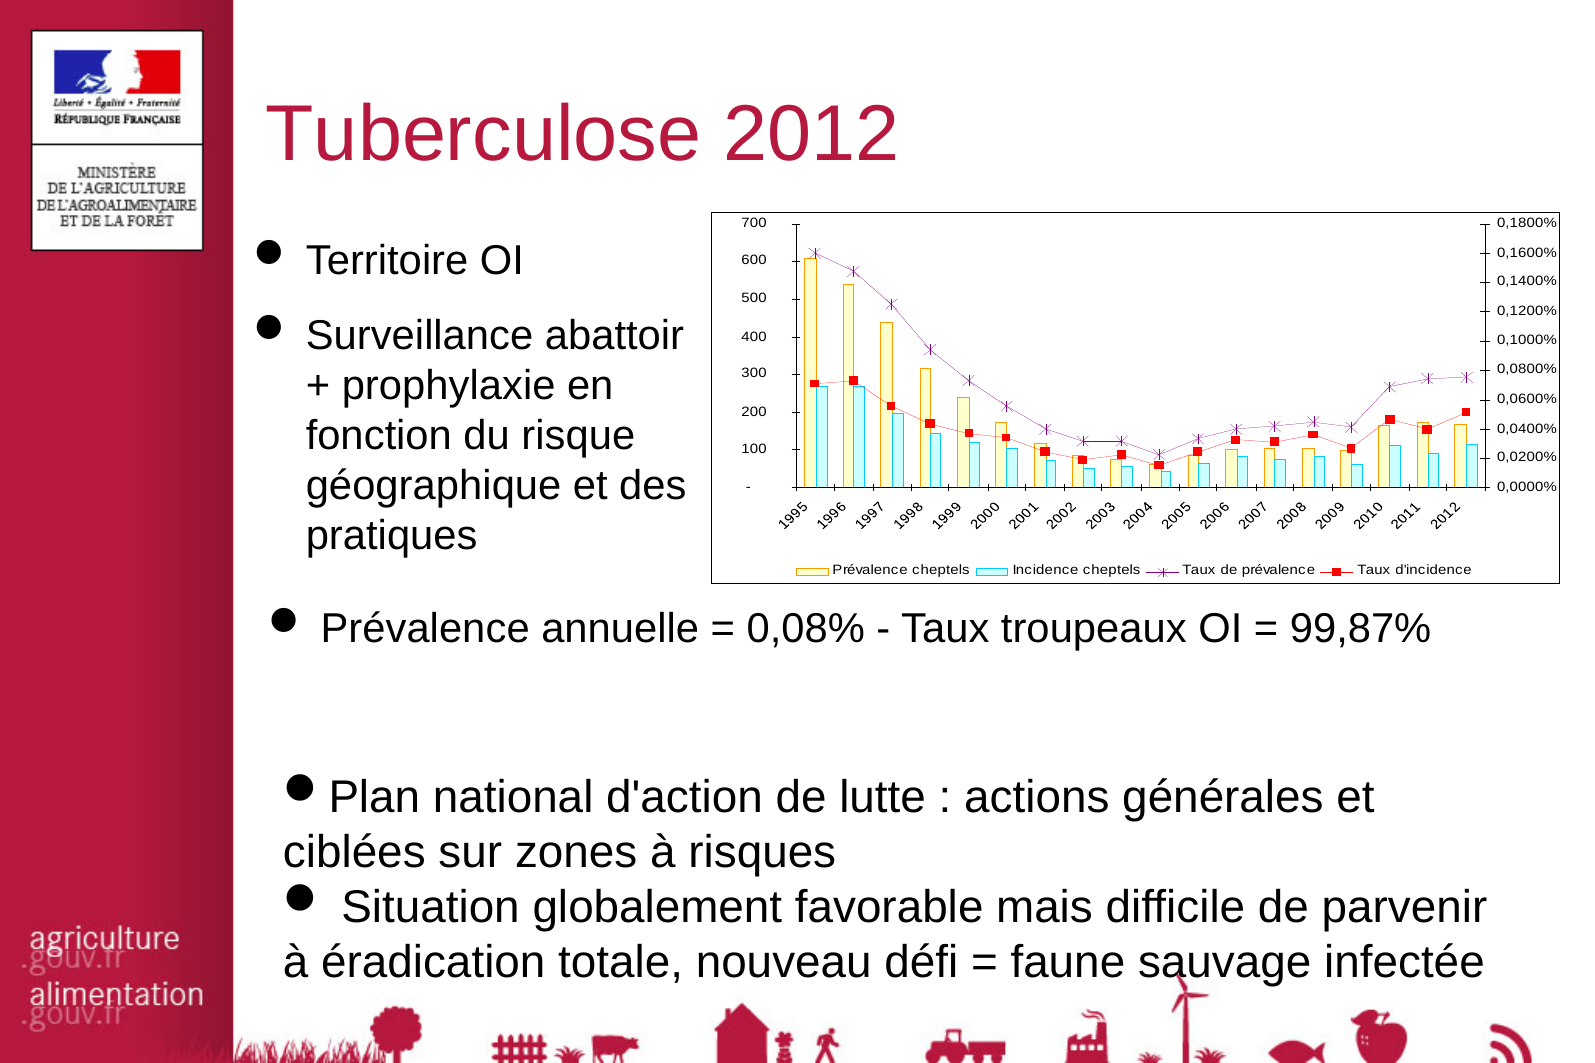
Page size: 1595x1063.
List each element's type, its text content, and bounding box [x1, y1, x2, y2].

title Tuberculose 2012 [265, 42, 1536, 221]
text_box Plan national d'action de lutte : actions générales et ciblées sur zones à risques Situation globalement favorable mais difficile de parvenir à éradication totale, nouveau défi = faune sauvage infectée [268, 755, 1524, 976]
picture [0, 0, 1594, 1063]
text_box Territoire OI Surveillance abattoir + prophylaxie en fonction du risque géographique et des pratiques [236, 229, 704, 590]
text_box Prévalence annuelle = 0,08% - Taux troupeaux OI = 99,87% [236, 590, 1506, 725]
